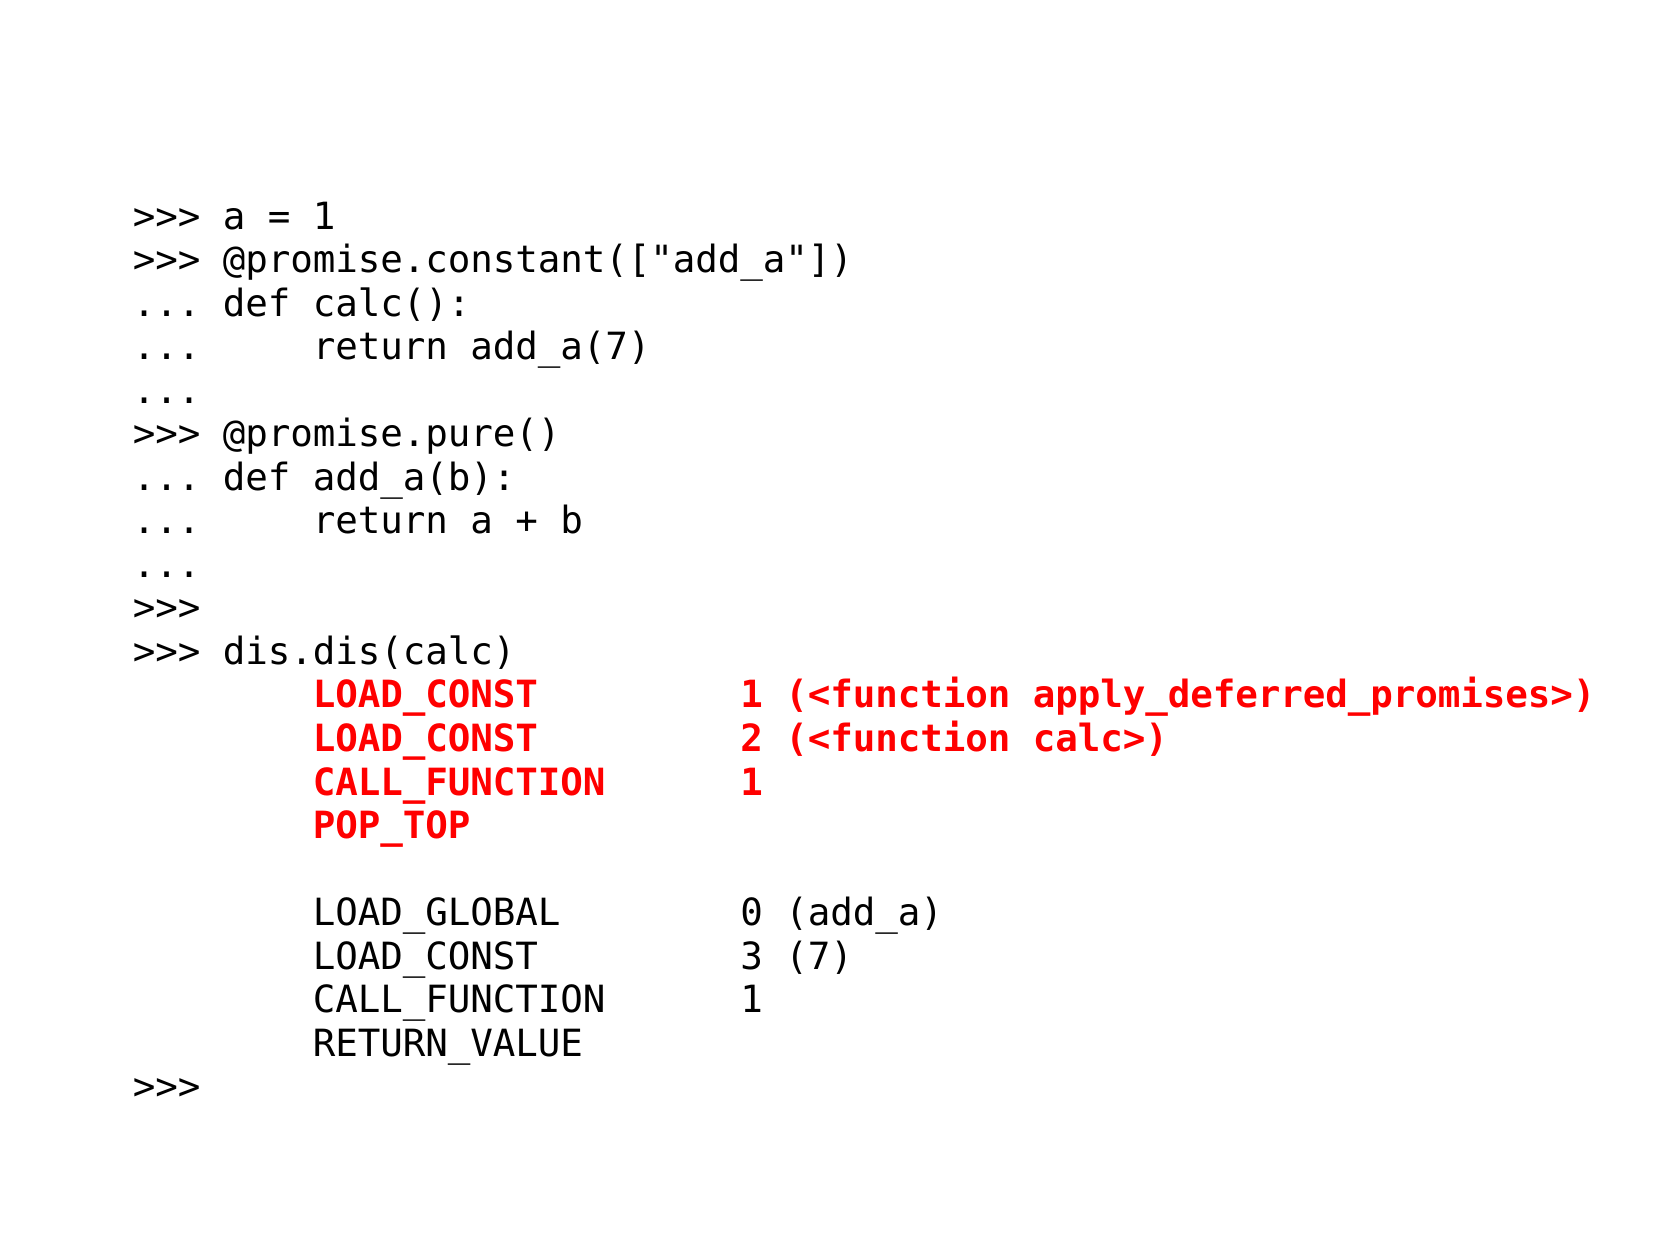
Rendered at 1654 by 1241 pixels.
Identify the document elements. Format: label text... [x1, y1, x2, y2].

text_box >>> a = 1 >>> @promise.constant(["add_a"]) ... def calc(): ... return add_a(7) ... >>> @promise.pure() ... def add_a(b): ... return a + b ... >>> >>> dis.dis(calc) LOAD_CONST 1 (<function apply_deferred_promises>) LOAD_CONST 2 (<function calc>) CALL_FUNCTION 1 POP_TOP LOAD_GLOBAL 0 (add_a) LOAD_CONST 3 (7) CALL_FUNCTION 1 RETURN_VALUE >>> [118, 187, 1625, 1241]
